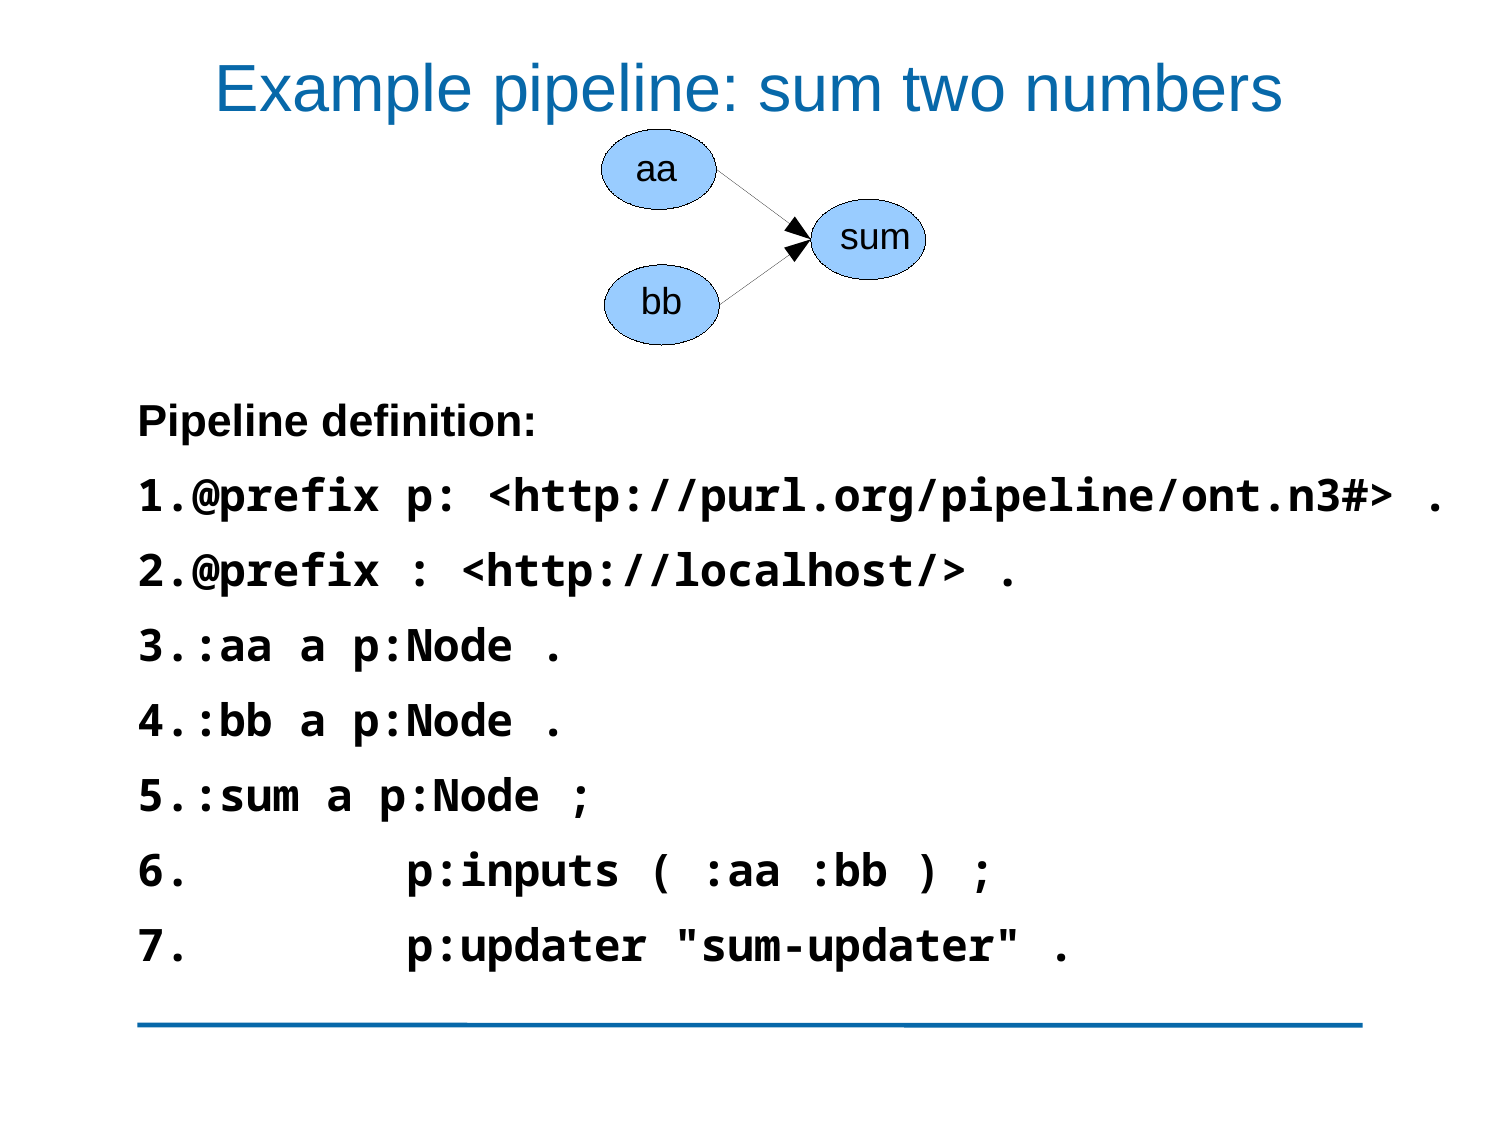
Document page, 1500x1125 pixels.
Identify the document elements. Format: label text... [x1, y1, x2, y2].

text_box [601, 137, 717, 210]
text_box [604, 273, 720, 346]
text_box aa [620, 136, 693, 197]
text_box sum [825, 204, 926, 265]
text_box [810, 213, 913, 280]
text_box bb [626, 270, 698, 330]
text_box [633, 264, 691, 270]
text_box [841, 199, 896, 204]
list Pipeline definition: @prefix p: <http://purl.org/pipeline/ont.n3#> . @prefix : <http://localhost/> . :aa a p:Node . :bb a p:Node . :sum a p:Node ; p:inputs ( :aa :bb ) ; p:updater "sum-updater" . [115, 375, 1471, 1005]
title Example pipeline: sum two numbers [0, 0, 1500, 156]
text_box [626, 129, 691, 136]
